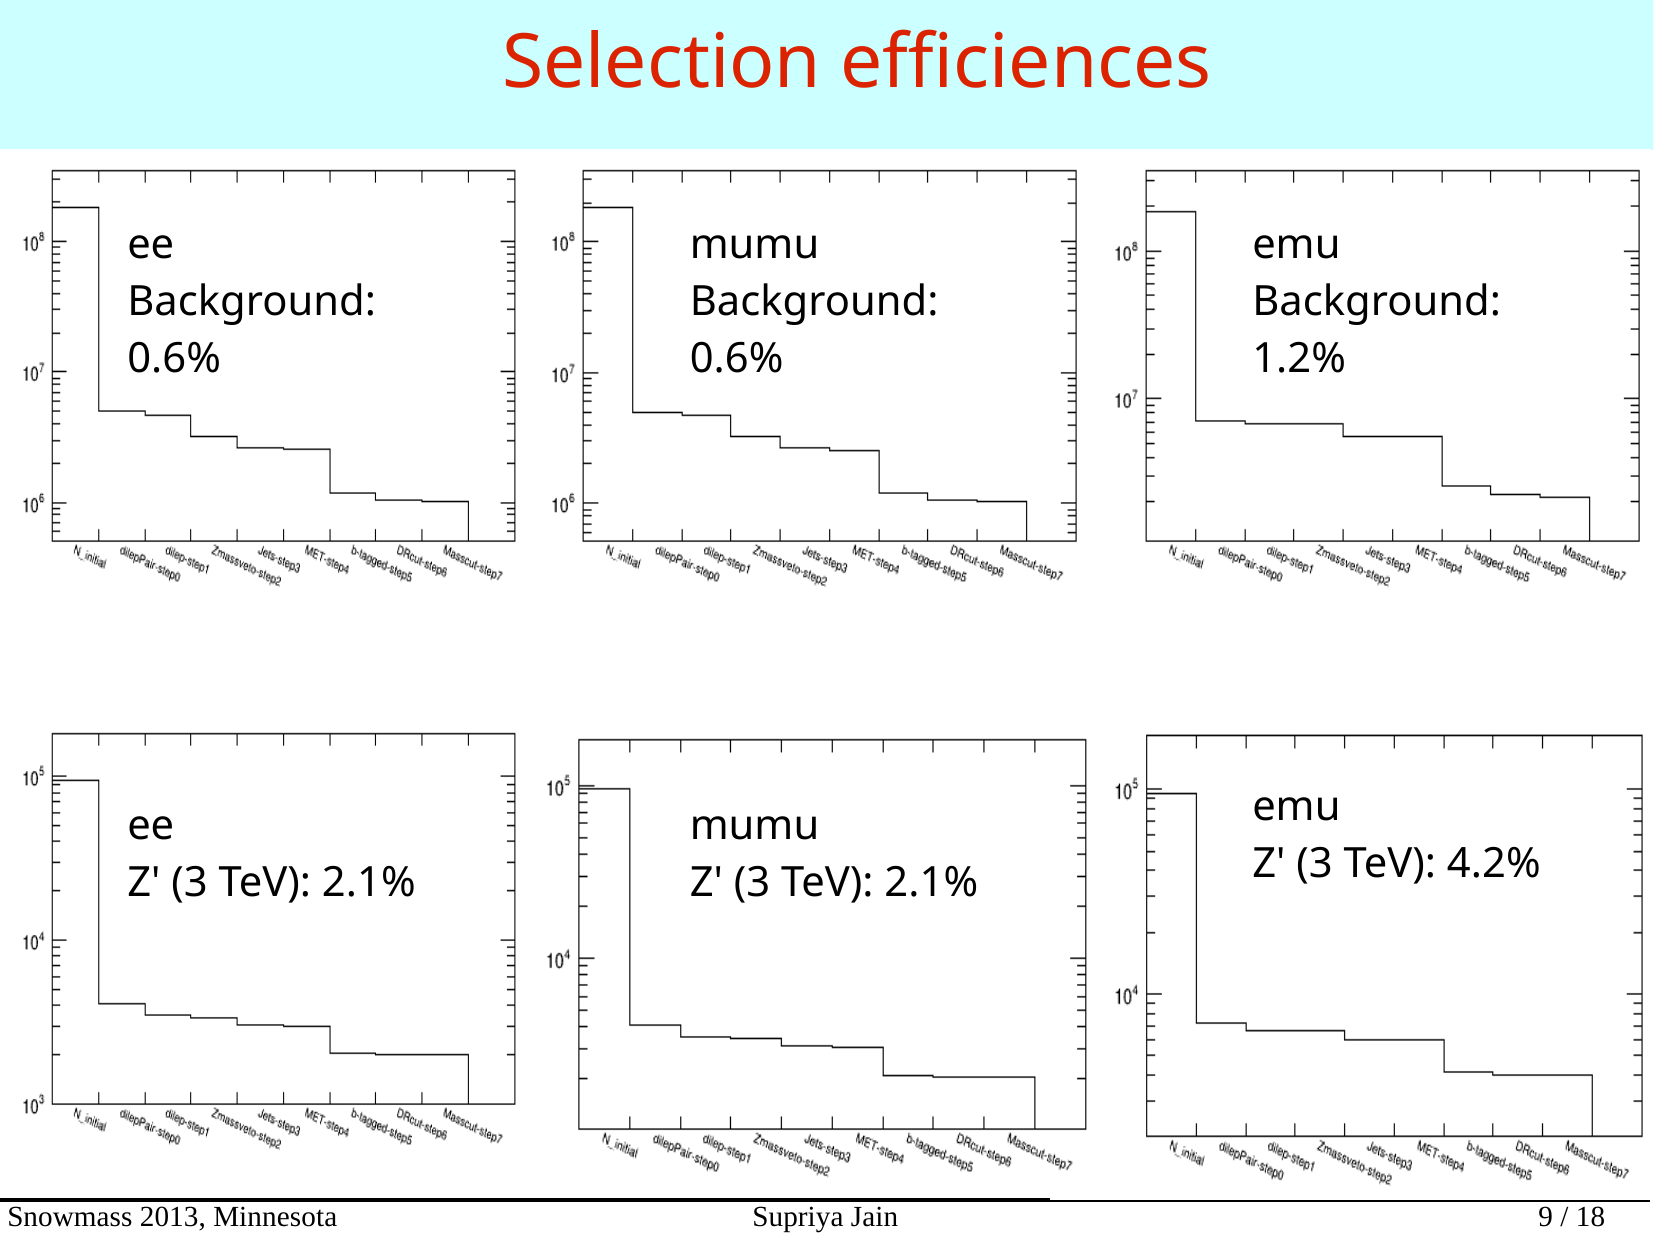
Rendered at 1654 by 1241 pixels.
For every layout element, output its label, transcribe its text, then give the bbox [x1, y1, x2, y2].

text_box Selection efficiences [0, 0, 1654, 151]
picture [0, 712, 1654, 1201]
text_box emu Background: 1.2% [1237, 206, 1613, 338]
text_box ee Background: 0.6% [112, 206, 488, 338]
text_box mumu Z' (3 TeV): 2.1% [675, 787, 1051, 919]
text_box ee Z' (3 TeV): 2.1% [112, 787, 488, 919]
text_box mumu Background: 0.6% [675, 206, 1051, 338]
picture [0, 149, 1651, 601]
text_box emu Z' (3 TeV): 4.2% [1237, 768, 1613, 901]
